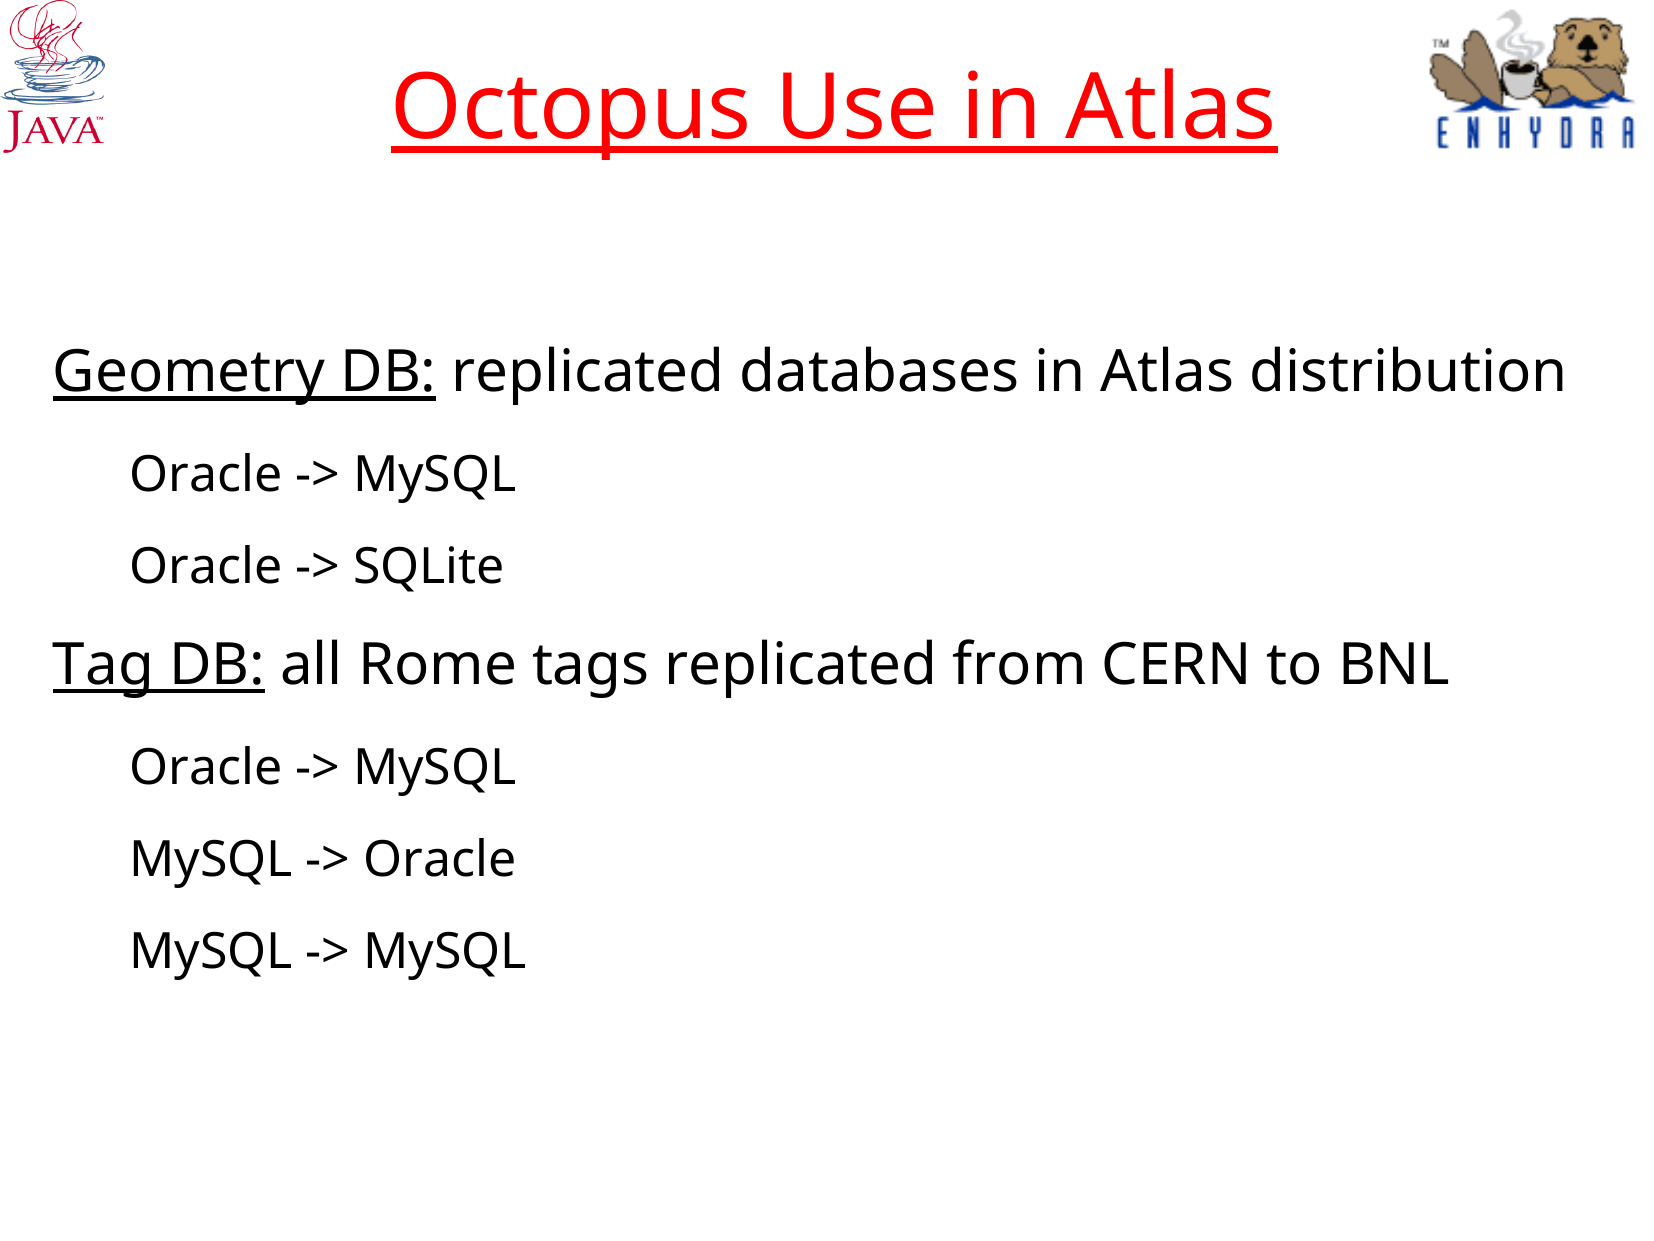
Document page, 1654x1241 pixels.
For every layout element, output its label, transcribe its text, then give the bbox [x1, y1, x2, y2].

list Geometry DB: replicated databases in Atlas distribution Oracle -> MySQL Oracle -> SQLite Tag DB: all Rome tags replicated from CERN to BNL Oracle -> MySQL MySQL -> Oracle MySQL -> MySQL [35, 329, 1625, 1111]
title Octopus Use in Atlas [128, 0, 1541, 208]
picture [1420, 4, 1646, 159]
picture [0, 0, 105, 153]
